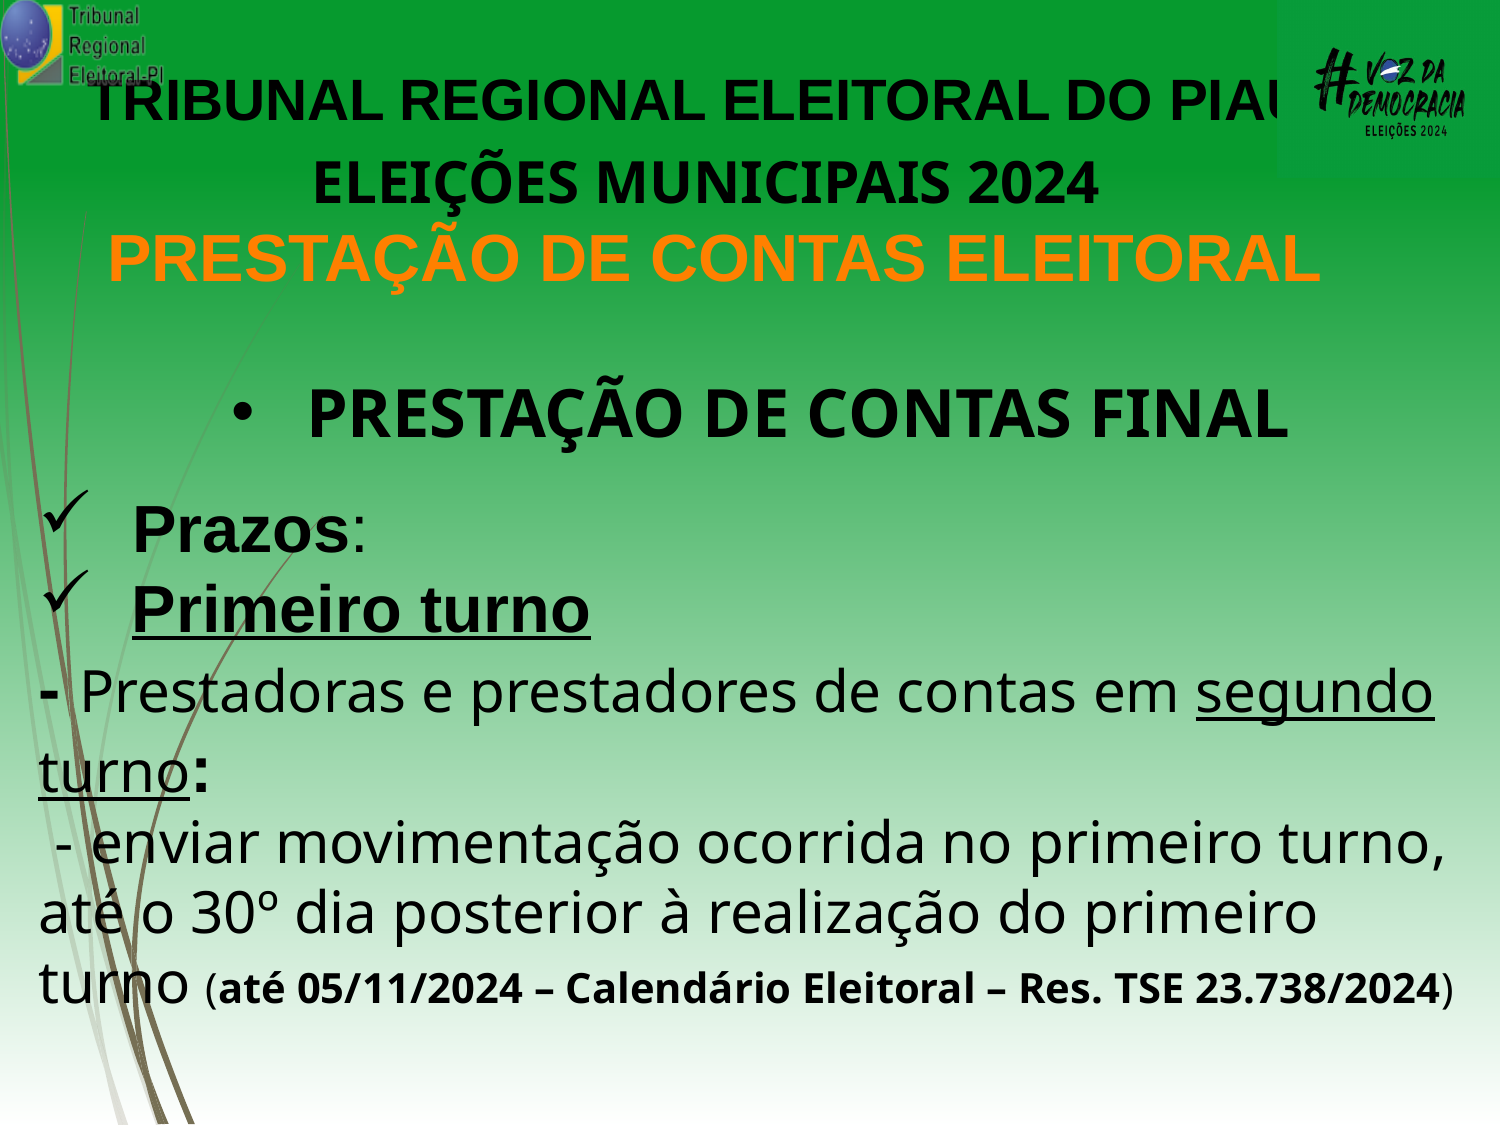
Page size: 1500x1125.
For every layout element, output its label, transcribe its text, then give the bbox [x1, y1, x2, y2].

text_box TRIBUNAL REGIONAL ELEITORAL DO PIAUÍ ELEIÇÕES MUNICIPAIS 2024 PRESTAÇÃO DE CONTAS ELEITORAL [0, 54, 1472, 663]
picture [0, 0, 178, 94]
picture [1277, 0, 1500, 178]
text_box PRESTAÇÃO DE CONTAS FINAL Prazos: Primeiro turno - Prestadoras e prestadores de contas em segundo turno: - enviar movimentação ocorrida no primeiro turno, até o 30º dia posterior à realização do primeiro turno (até 05/11/2024 – Calendário Eleitoral – Res. TSE 23.738/2024) - Segundo turno - até o 20º dia posterior à sua realização (art. 49,§1º) [23, 283, 1498, 1099]
